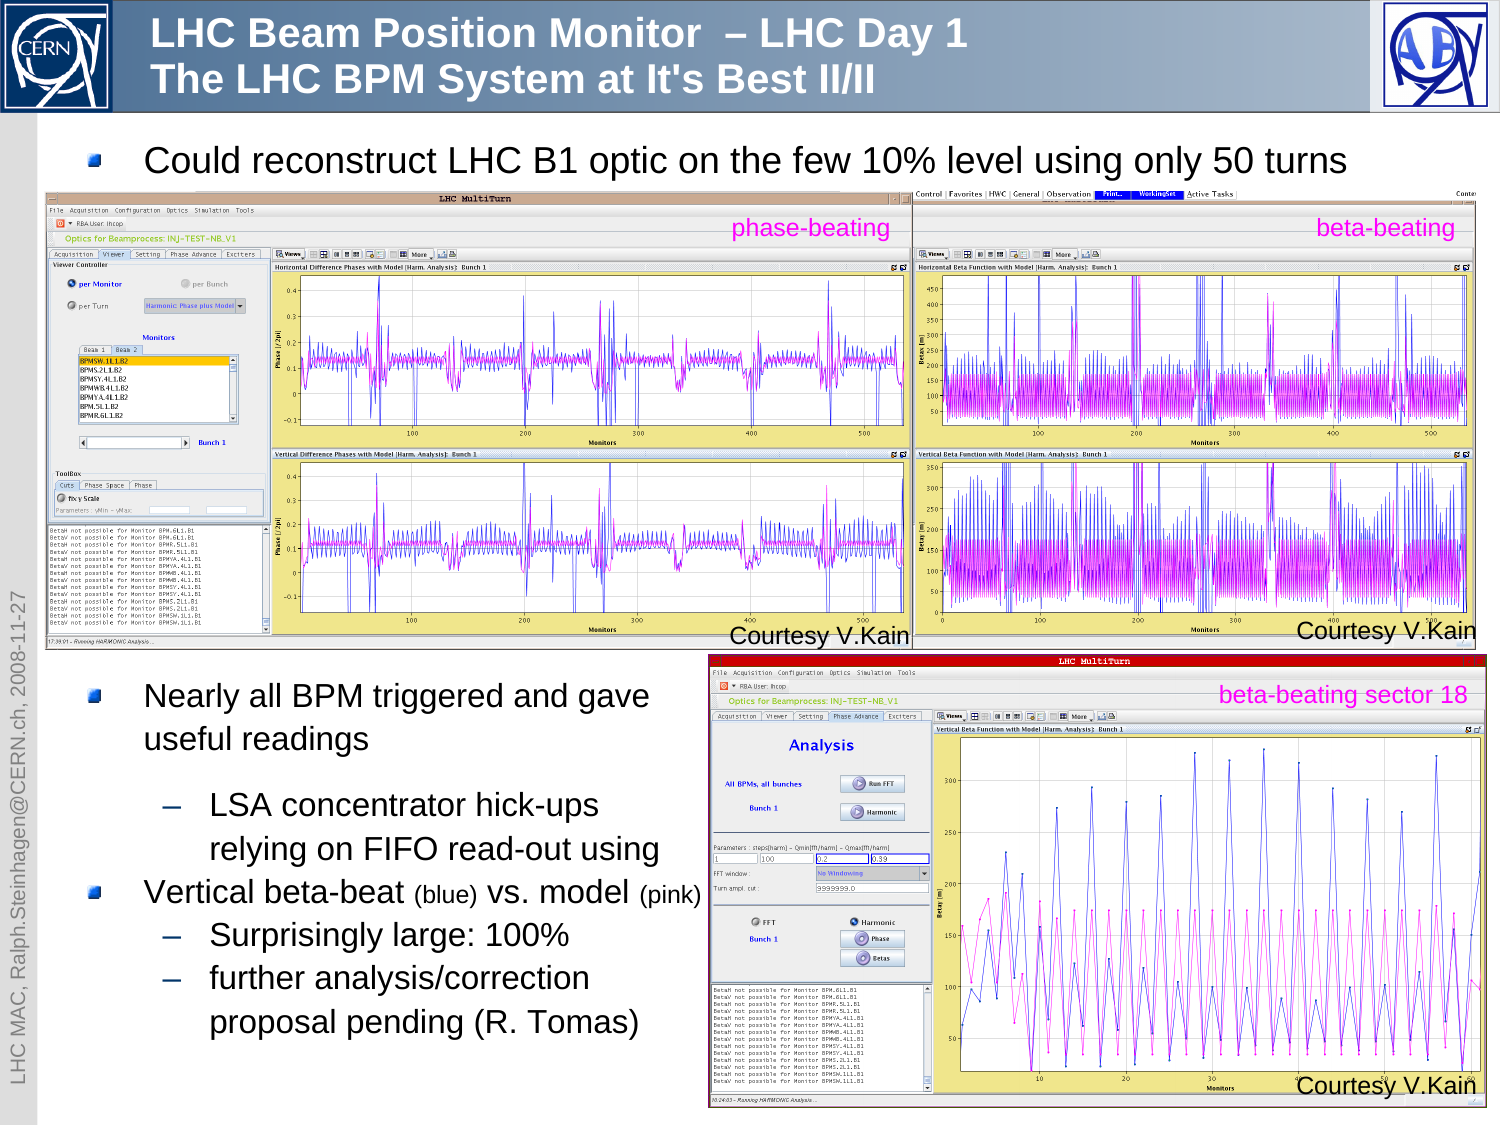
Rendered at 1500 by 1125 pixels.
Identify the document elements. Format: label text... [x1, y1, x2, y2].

picture [0, 0, 113, 113]
title LHC Beam Position Monitor – LHC Day 1 The LHC BPM System at It's Best II/II [150, 7, 1359, 106]
text_box Courtesy V.Kain [1281, 1064, 1500, 1108]
picture [1382, 1, 1489, 108]
text_box beta-beating [1301, 206, 1471, 250]
picture [44, 191, 1476, 650]
picture [708, 654, 1487, 1108]
text_box beta-beating sector 18 [1203, 673, 1484, 717]
text_box Courtesy V.Kain [1281, 609, 1500, 653]
list Could reconstruct LHC B1 optic on the few 10% level using only 50 turns Nearly all BPM triggered and gave useful readings LSA concentrator hick-ups → relying on FIFO read-out using YASP Vertical beta-beat (blue) vs. model (pink) Surprisingly large: 100% further analysis/correction proposal pending (R. Tomas) [87, 650, 714, 1084]
text_box Courtesy V.Kain [714, 614, 937, 657]
text_box phase-beating [716, 206, 906, 250]
list Could reconstruct LHC B1 optic on the few 10% level using only 50 turns Nearly all BPM triggered and gave useful readings LSA concentrator hick-ups → relying on FIFO read-out using YASP Vertical beta-beat (blue) vs. model (pink) Surprisingly large: 100% further analysis/correction proposal pending (R. Tomas) [87, 137, 1438, 191]
